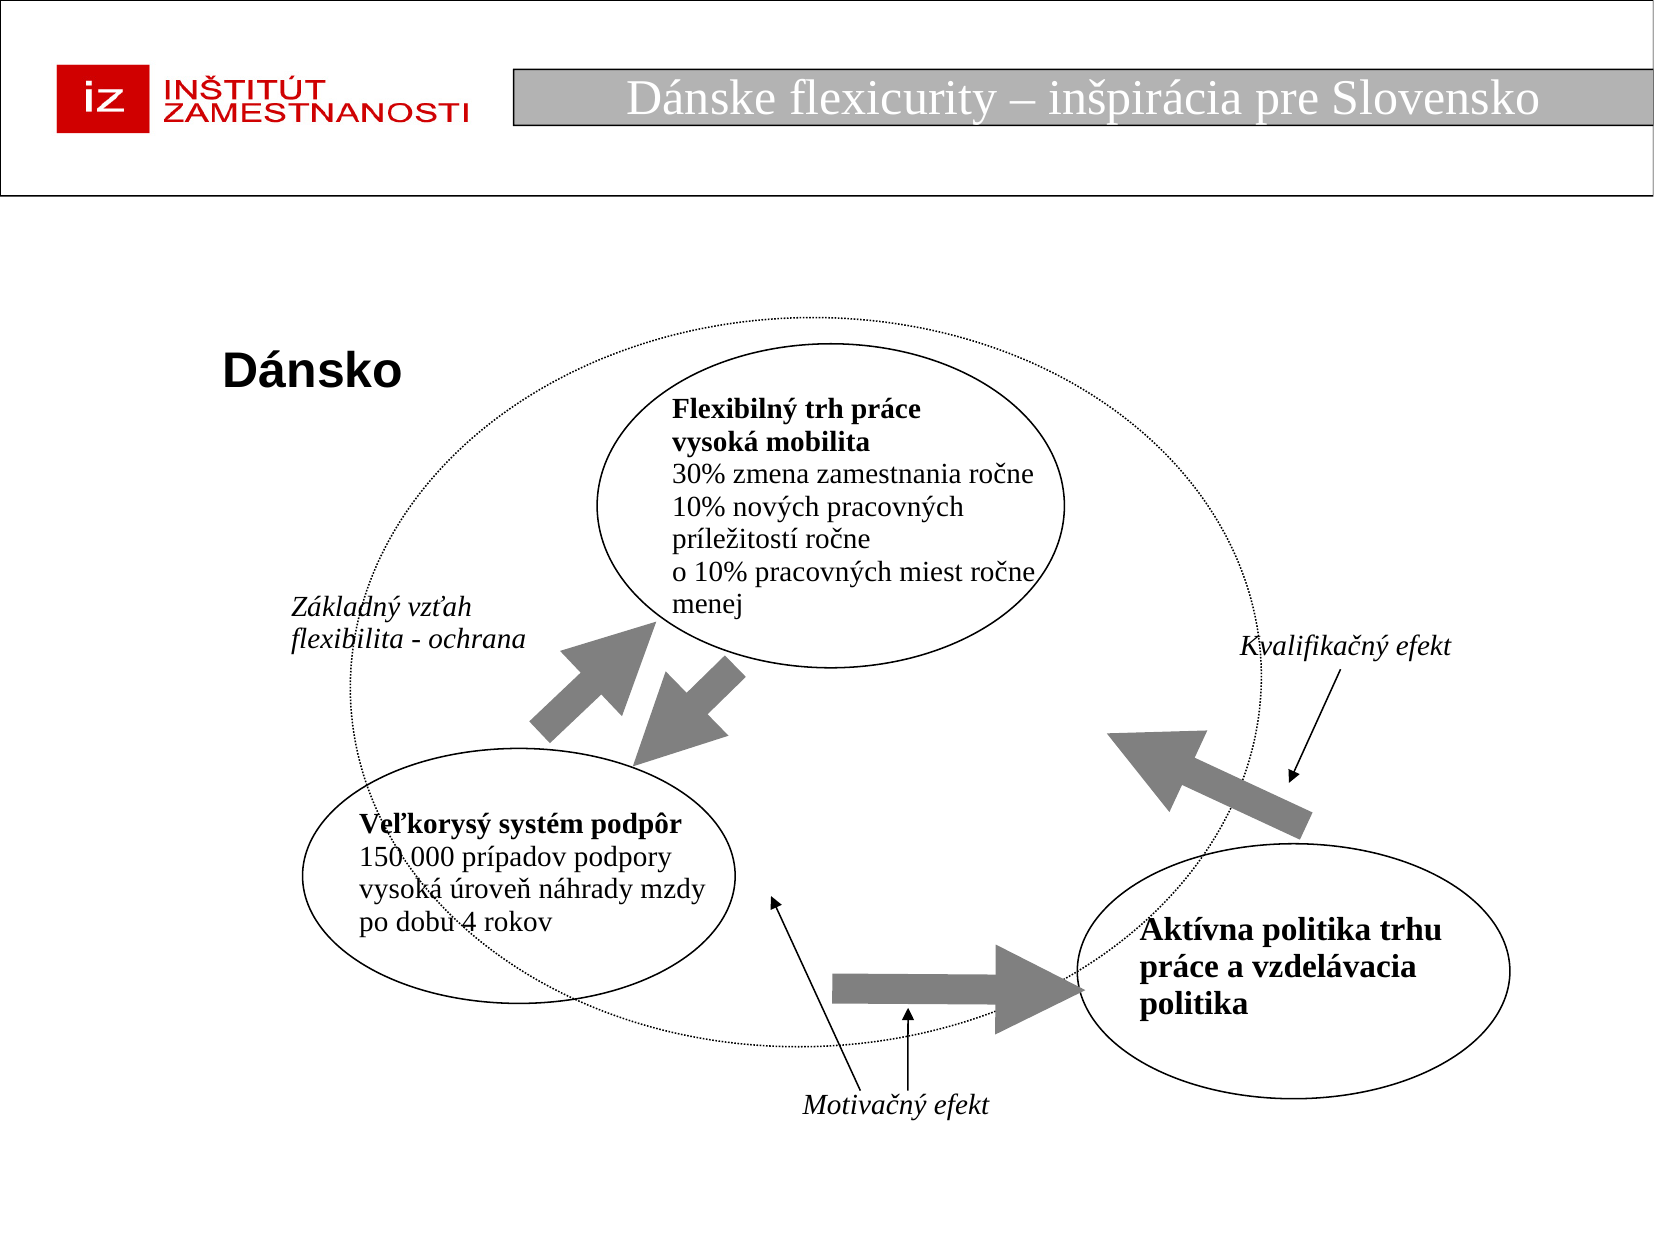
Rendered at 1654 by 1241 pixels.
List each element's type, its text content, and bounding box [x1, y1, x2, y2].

text_box [0, 0, 1654, 196]
text_box Aktívna politika trhu práce a vzdelávacia politika [1139, 911, 1452, 1023]
text_box Dánsko [222, 343, 404, 400]
picture [5, 5, 518, 190]
text_box Motivačný efekt [802, 1088, 1001, 1122]
text_box Veľkorysý systém podpôr 150 000 prípadov podpory vysoká úroveň náhrady mzdy po dobu 4 rokov [359, 807, 714, 938]
list [598, 346, 994, 667]
list [123, 346, 1536, 1128]
text_box Dánske flexicurity – inšpirácia pre Slovensko [513, 69, 1654, 126]
text_box Flexibilný trh práce vysoká mobilita 30% zmena zamestnania ročne 10% nových pracovných príležitostí ročne o 10% pracovných miest ročne menej [672, 392, 1044, 621]
list [1044, 443, 1063, 568]
text_box Kvalifikačný efekt [1240, 629, 1473, 663]
text_box Základný vzťah flexibilita - ochrana [291, 590, 528, 656]
